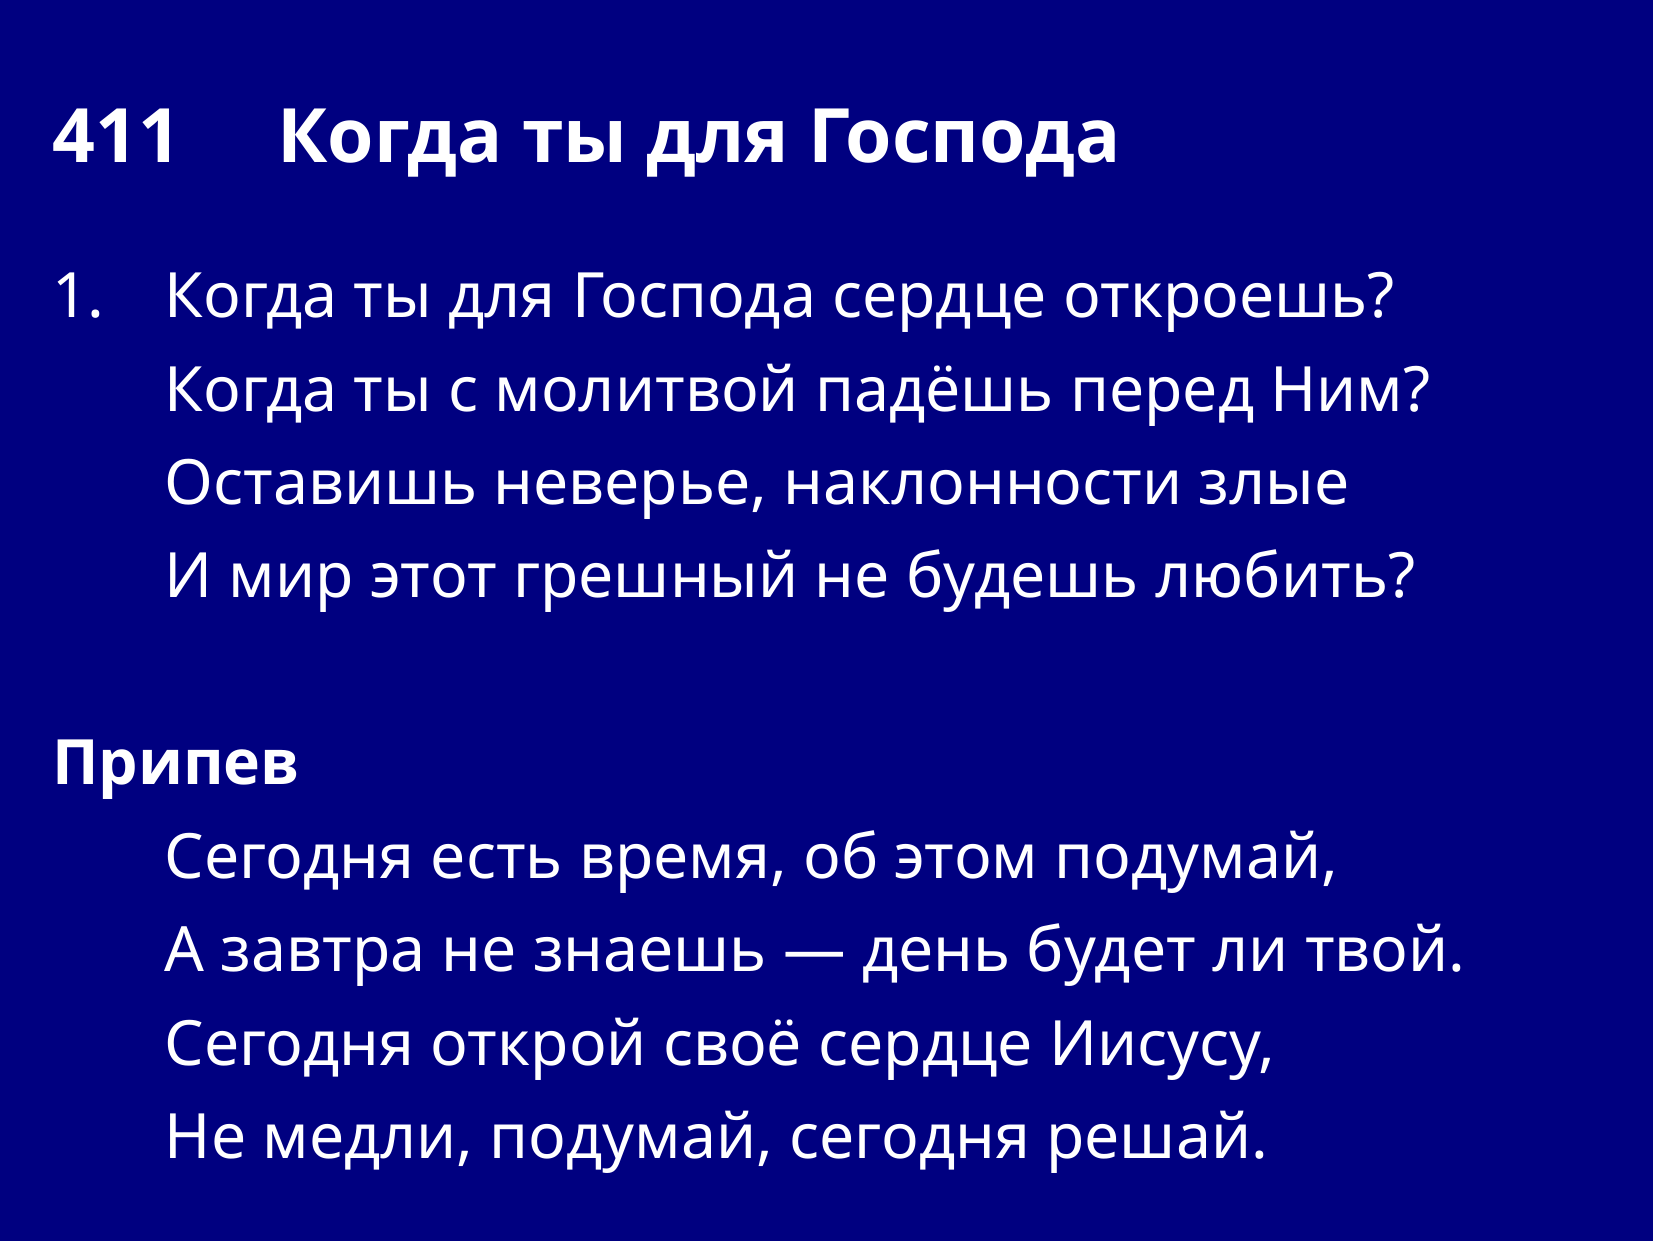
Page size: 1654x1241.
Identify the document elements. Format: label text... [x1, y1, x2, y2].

text_box 411 Когда ты для Господа [37, 75, 1576, 188]
text_box 1. Когда ты для Господа сердце откроешь? Когда ты с молитвой падёшь перед Ним? Оставишь неверье, наклонности злые И мир этот грешный не будешь любить? Припев Сегодня есть время, об этом подумай, А завтра не знаешь ― день будет ли твой. Сегодня открой своё сердце Иисусу, Не медли, подумай, сегодня решай. [37, 150, 1651, 1163]
